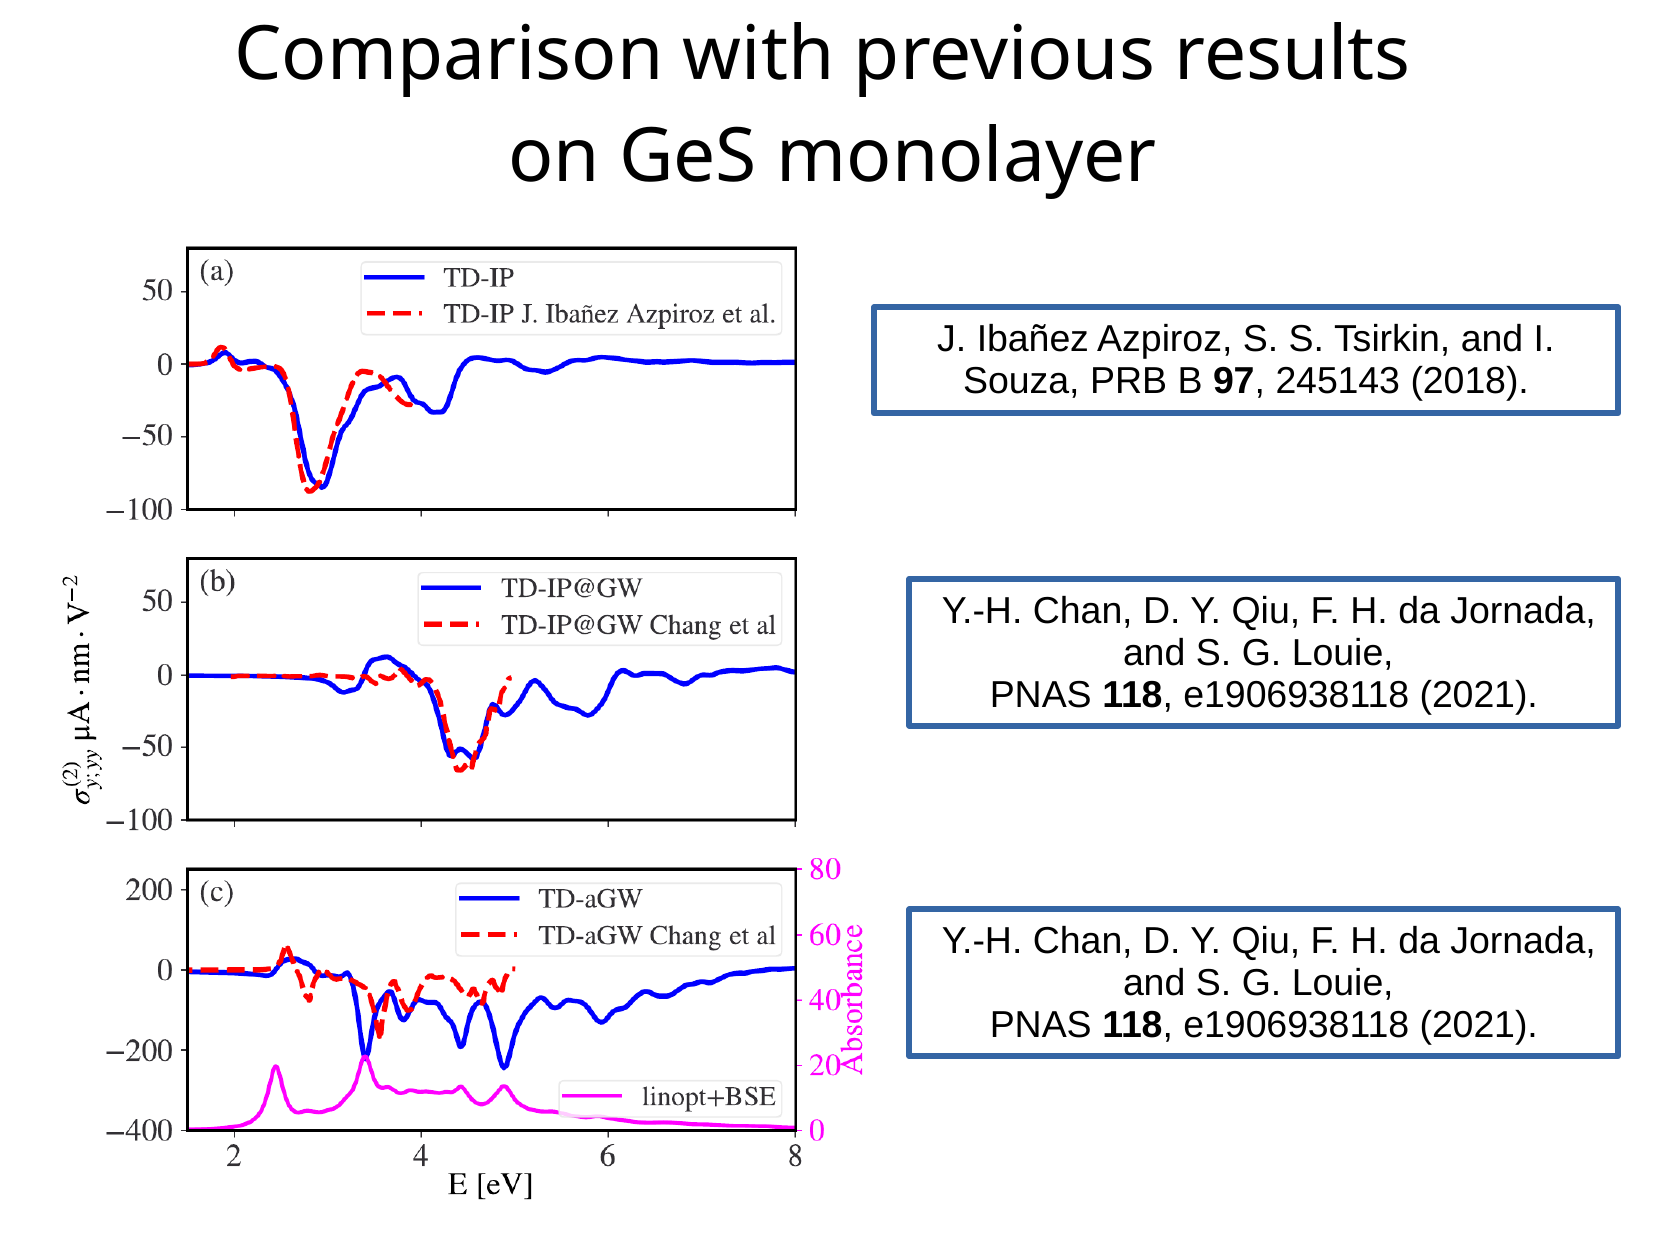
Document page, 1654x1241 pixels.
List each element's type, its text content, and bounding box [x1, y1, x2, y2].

text_box Y.-H. Chan, D. Y. Qiu, F. H. da Jornada, and S. G. Louie, PNAS 118, e1906938118 (2021). [909, 578, 1619, 726]
text_box Y.-H. Chan, D. Y. Qiu, F. H. da Jornada, and S. G. Louie, PNAS 118, e1906938118 (2021). [909, 909, 1619, 1057]
picture [44, 224, 886, 1226]
title Comparison with previous results on GeS monolayer [47, 0, 1618, 221]
text_box J. Ibañez Azpiroz, S. S. Tsirkin, and I. Souza, PRB B 97, 245143 (2018). [874, 307, 1619, 414]
